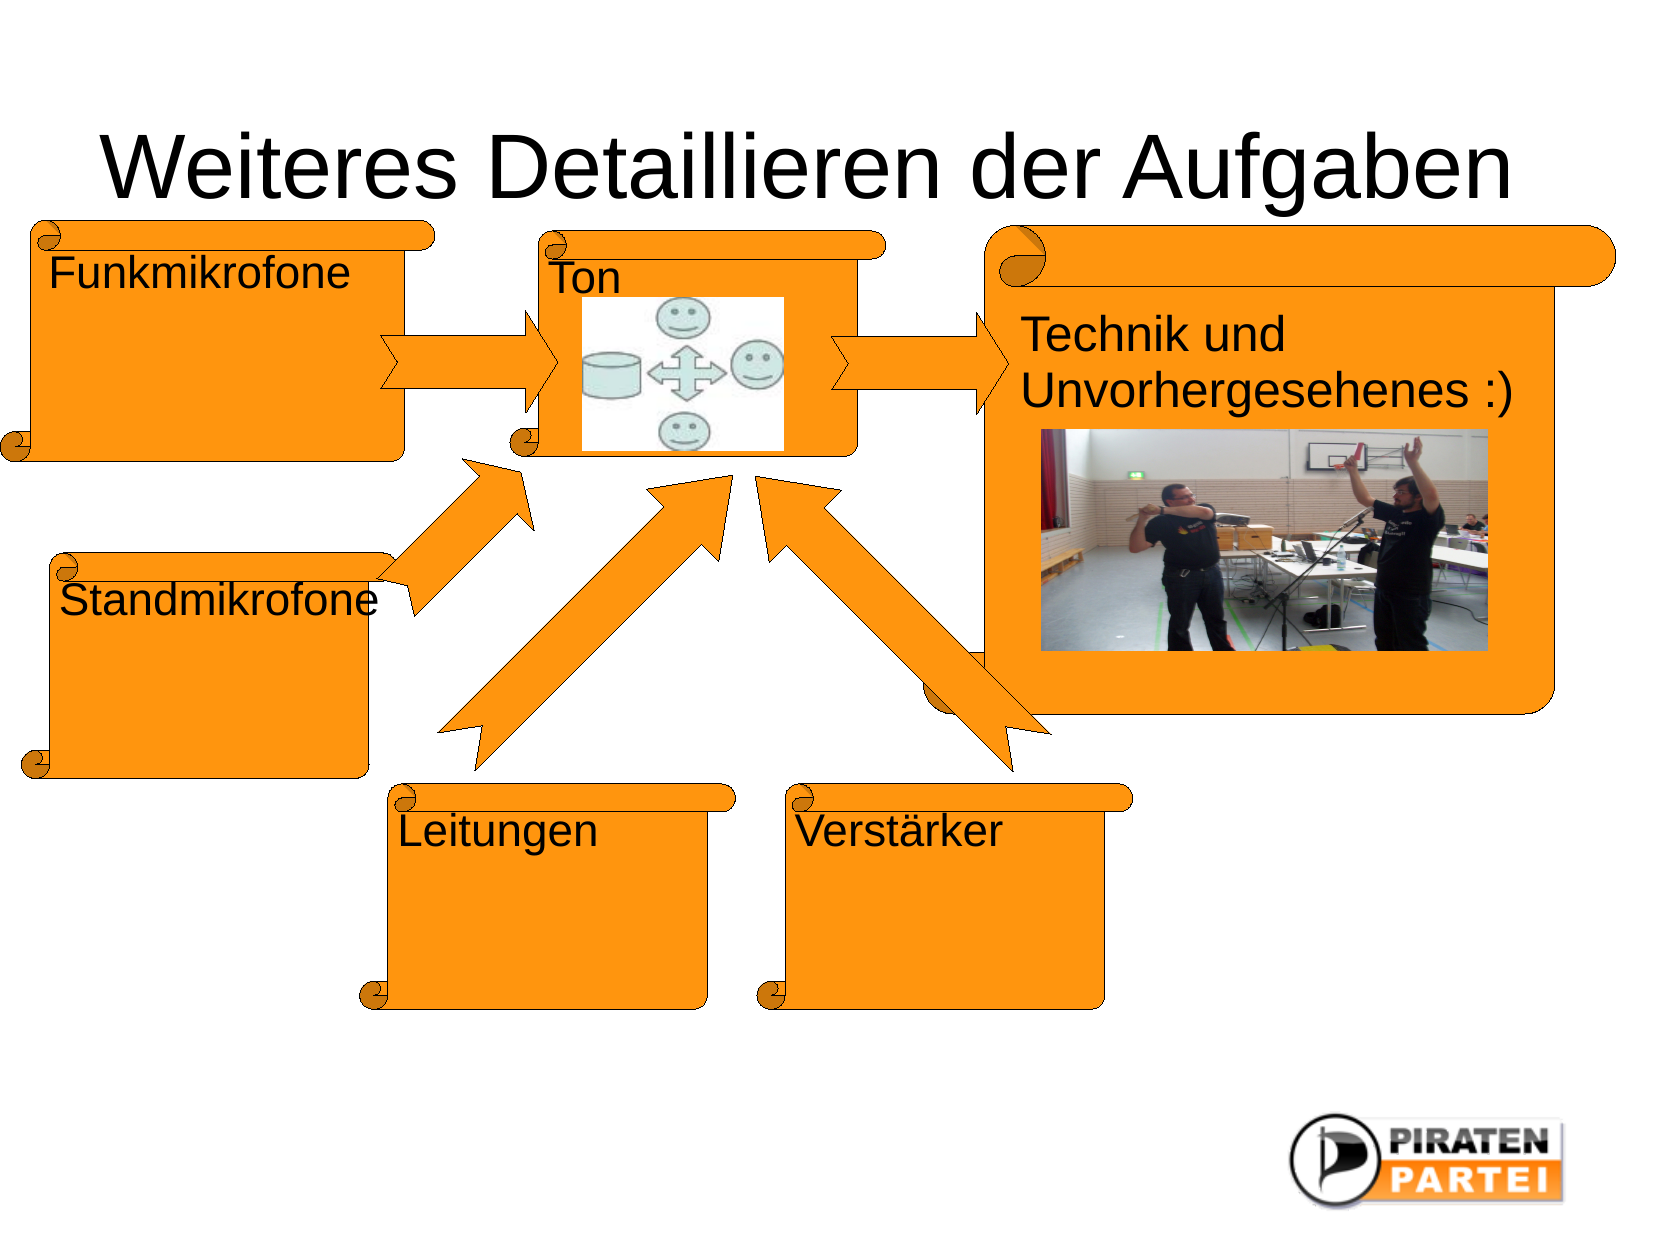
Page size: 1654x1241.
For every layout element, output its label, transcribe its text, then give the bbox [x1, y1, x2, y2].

text_box [21, 458, 535, 779]
picture [1041, 435, 1488, 651]
picture [582, 297, 784, 451]
list Funkmikrofone [48, 247, 430, 301]
list Technik und Unvorhergesehenes :) [1020, 306, 1541, 435]
list Ton [547, 252, 876, 306]
list Leitungen [397, 804, 725, 859]
title Weiteres Detaillieren der Aufgaben [76, 115, 1565, 219]
text_box [437, 475, 733, 771]
list Standmikrofone [59, 574, 387, 628]
text_box [756, 783, 1133, 1010]
list Verstärker [794, 804, 1123, 859]
picture [1286, 1111, 1568, 1213]
text_box [359, 783, 736, 1010]
text_box [0, 220, 1616, 772]
